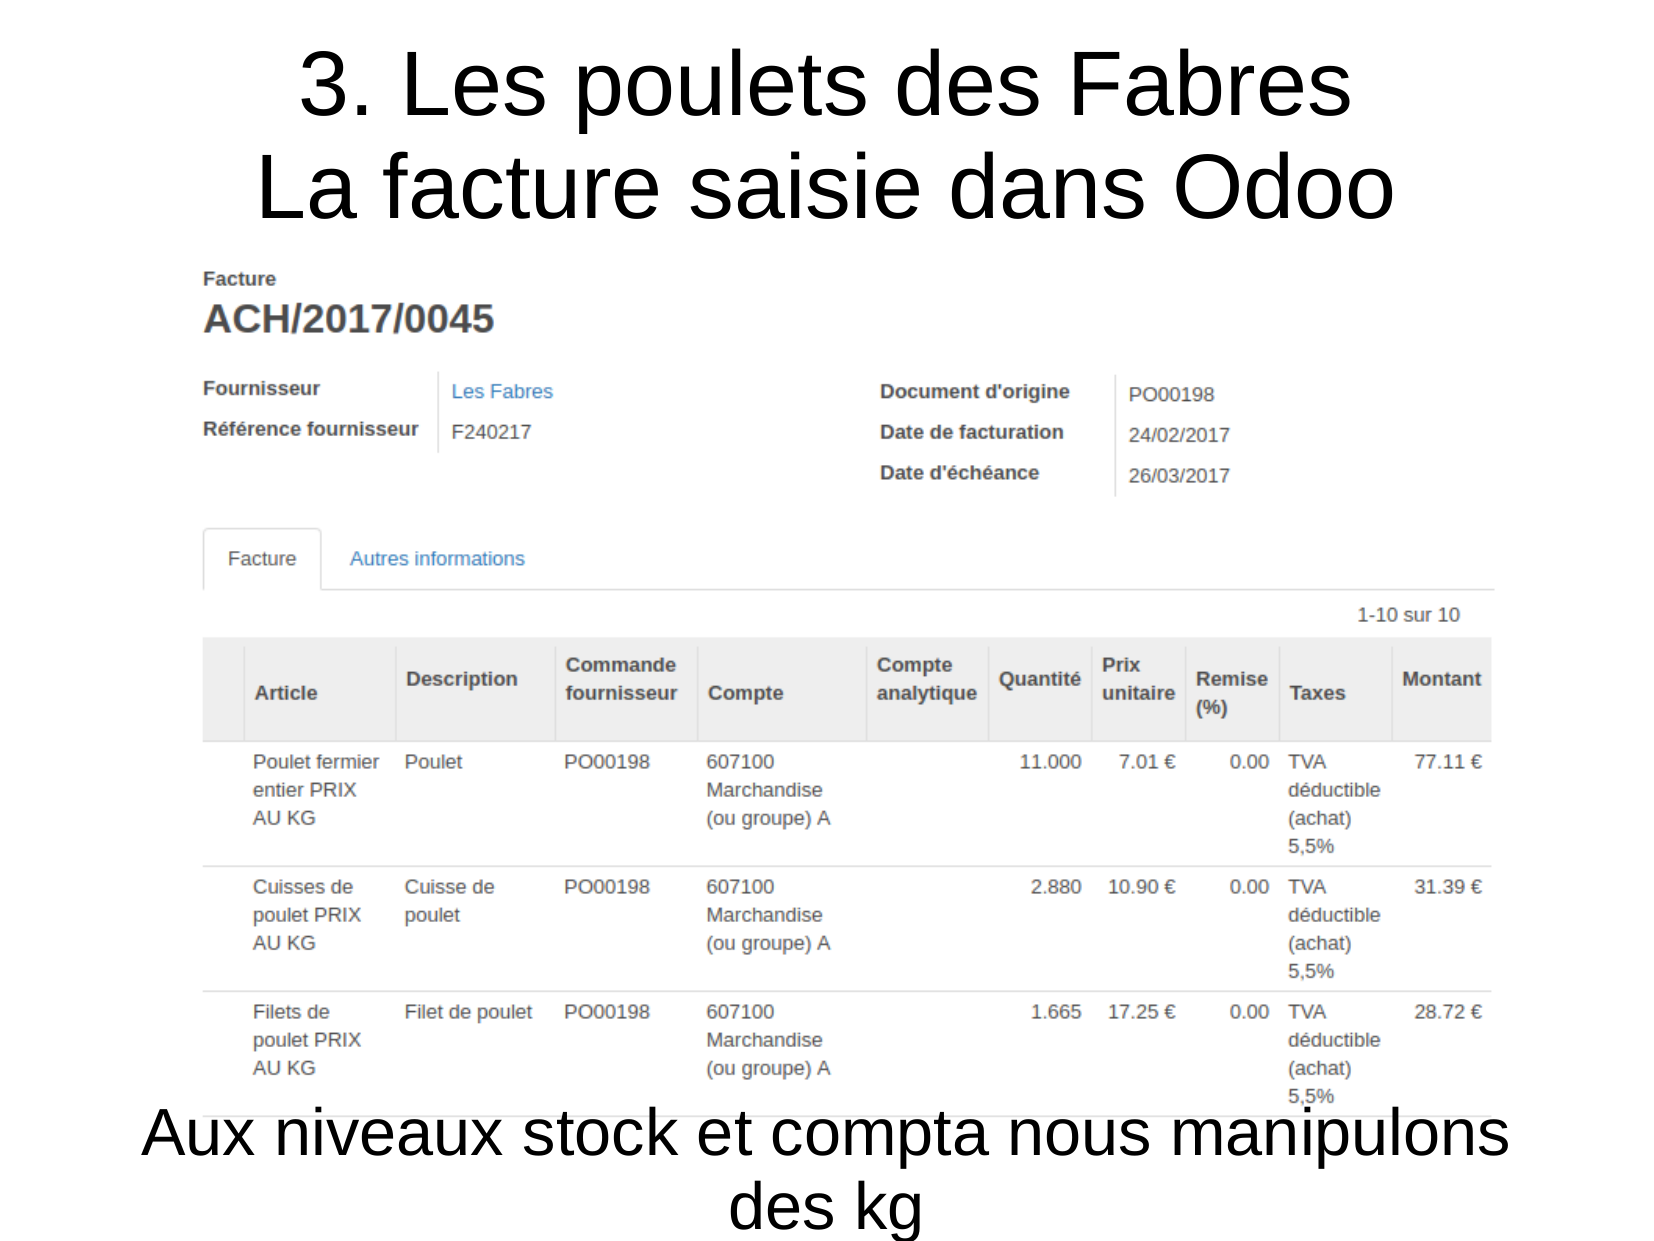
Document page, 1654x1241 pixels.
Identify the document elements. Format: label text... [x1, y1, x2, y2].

picture [189, 250, 1512, 1094]
text_box Aux niveaux stock et compta nous manipulons des kg [82, 1094, 1571, 1241]
title 3. Les poulets des Fabres La facture saisie dans Odoo [82, 31, 1571, 239]
